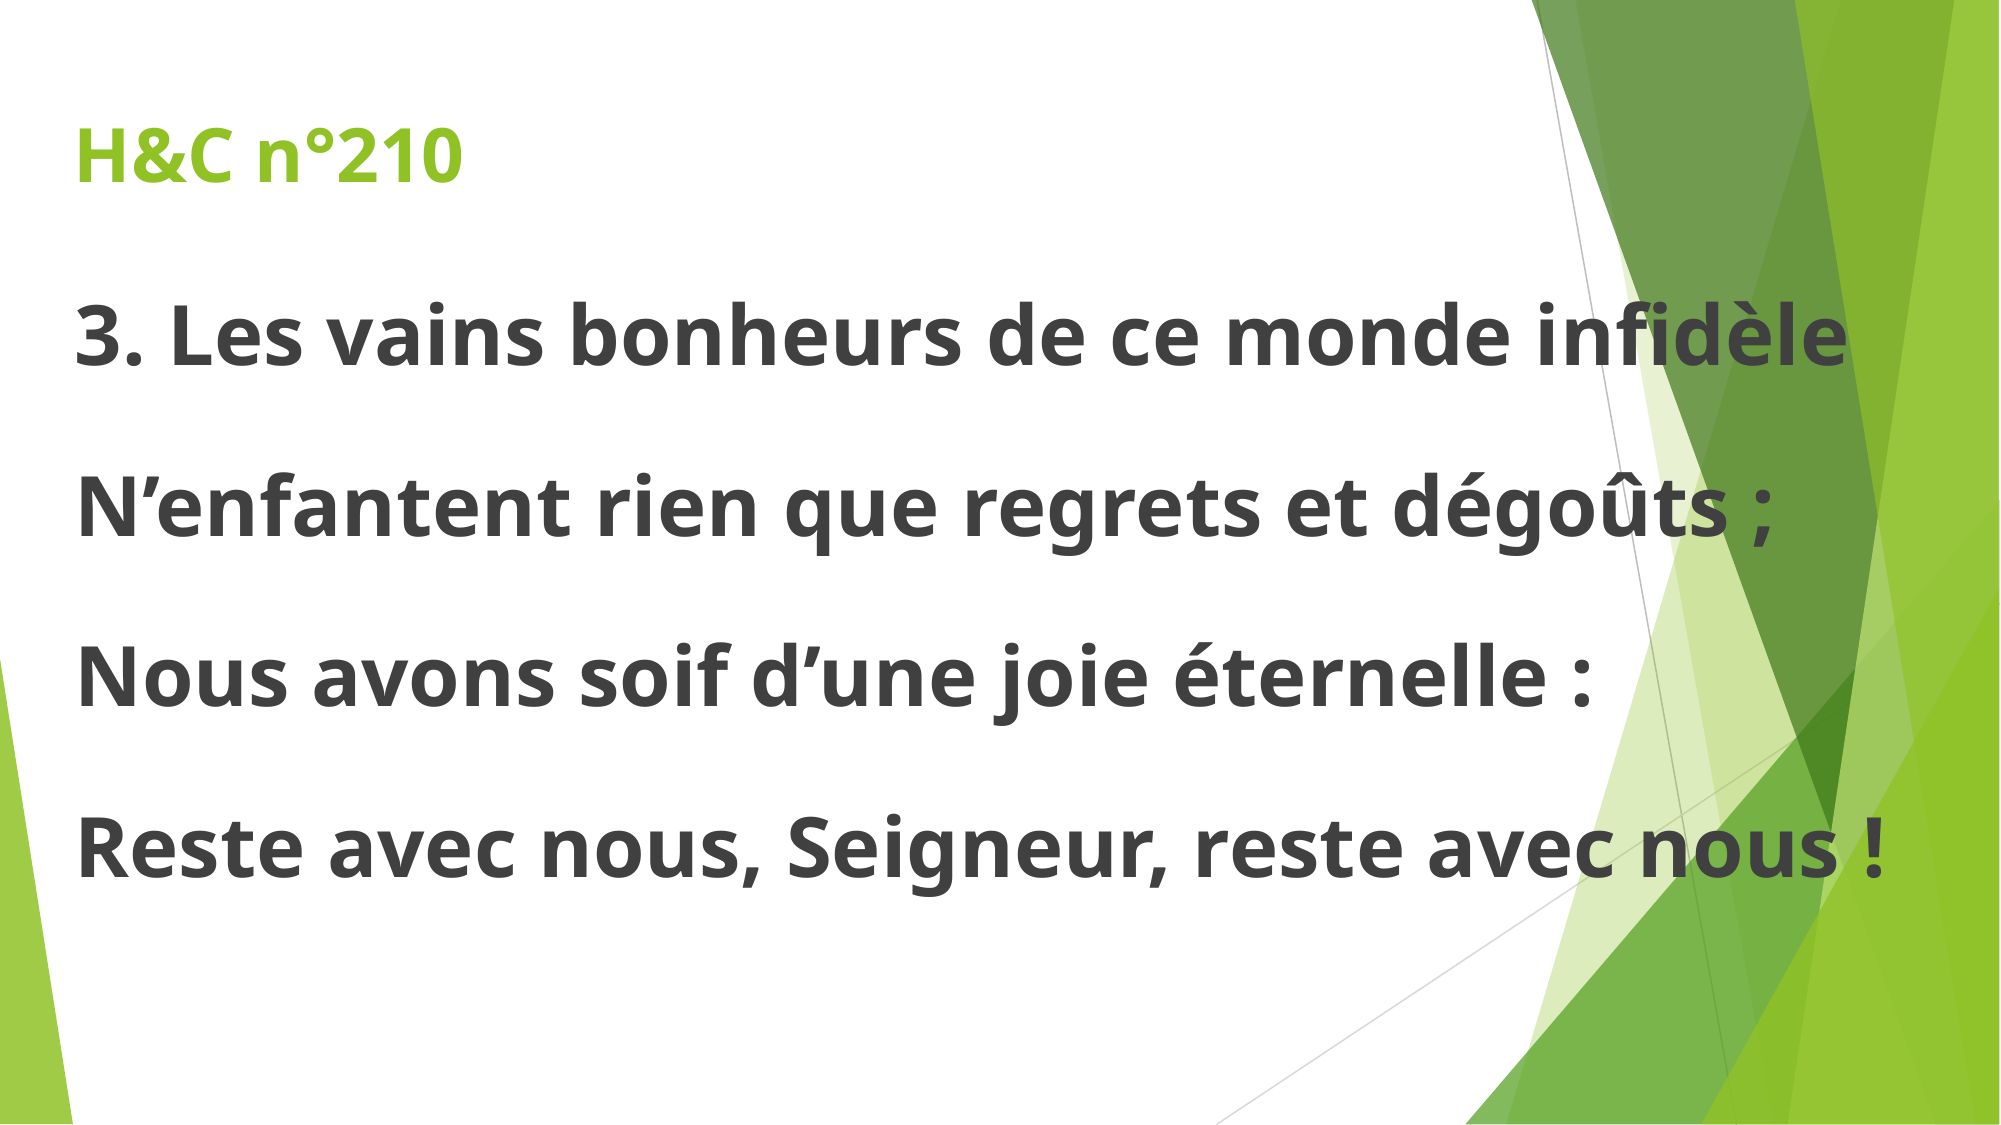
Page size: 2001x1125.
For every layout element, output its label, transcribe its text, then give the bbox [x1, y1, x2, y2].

text_box H&C n°210 [59, 99, 1522, 224]
text_box 3. Les vains bonheurs de ce monde infidèle N’enfantent rien que regrets et dégoûts ; Nous avons soif d’une joie éternelle : Reste avec nous, Seigneur, reste avec nous ! [59, 224, 1997, 1063]
